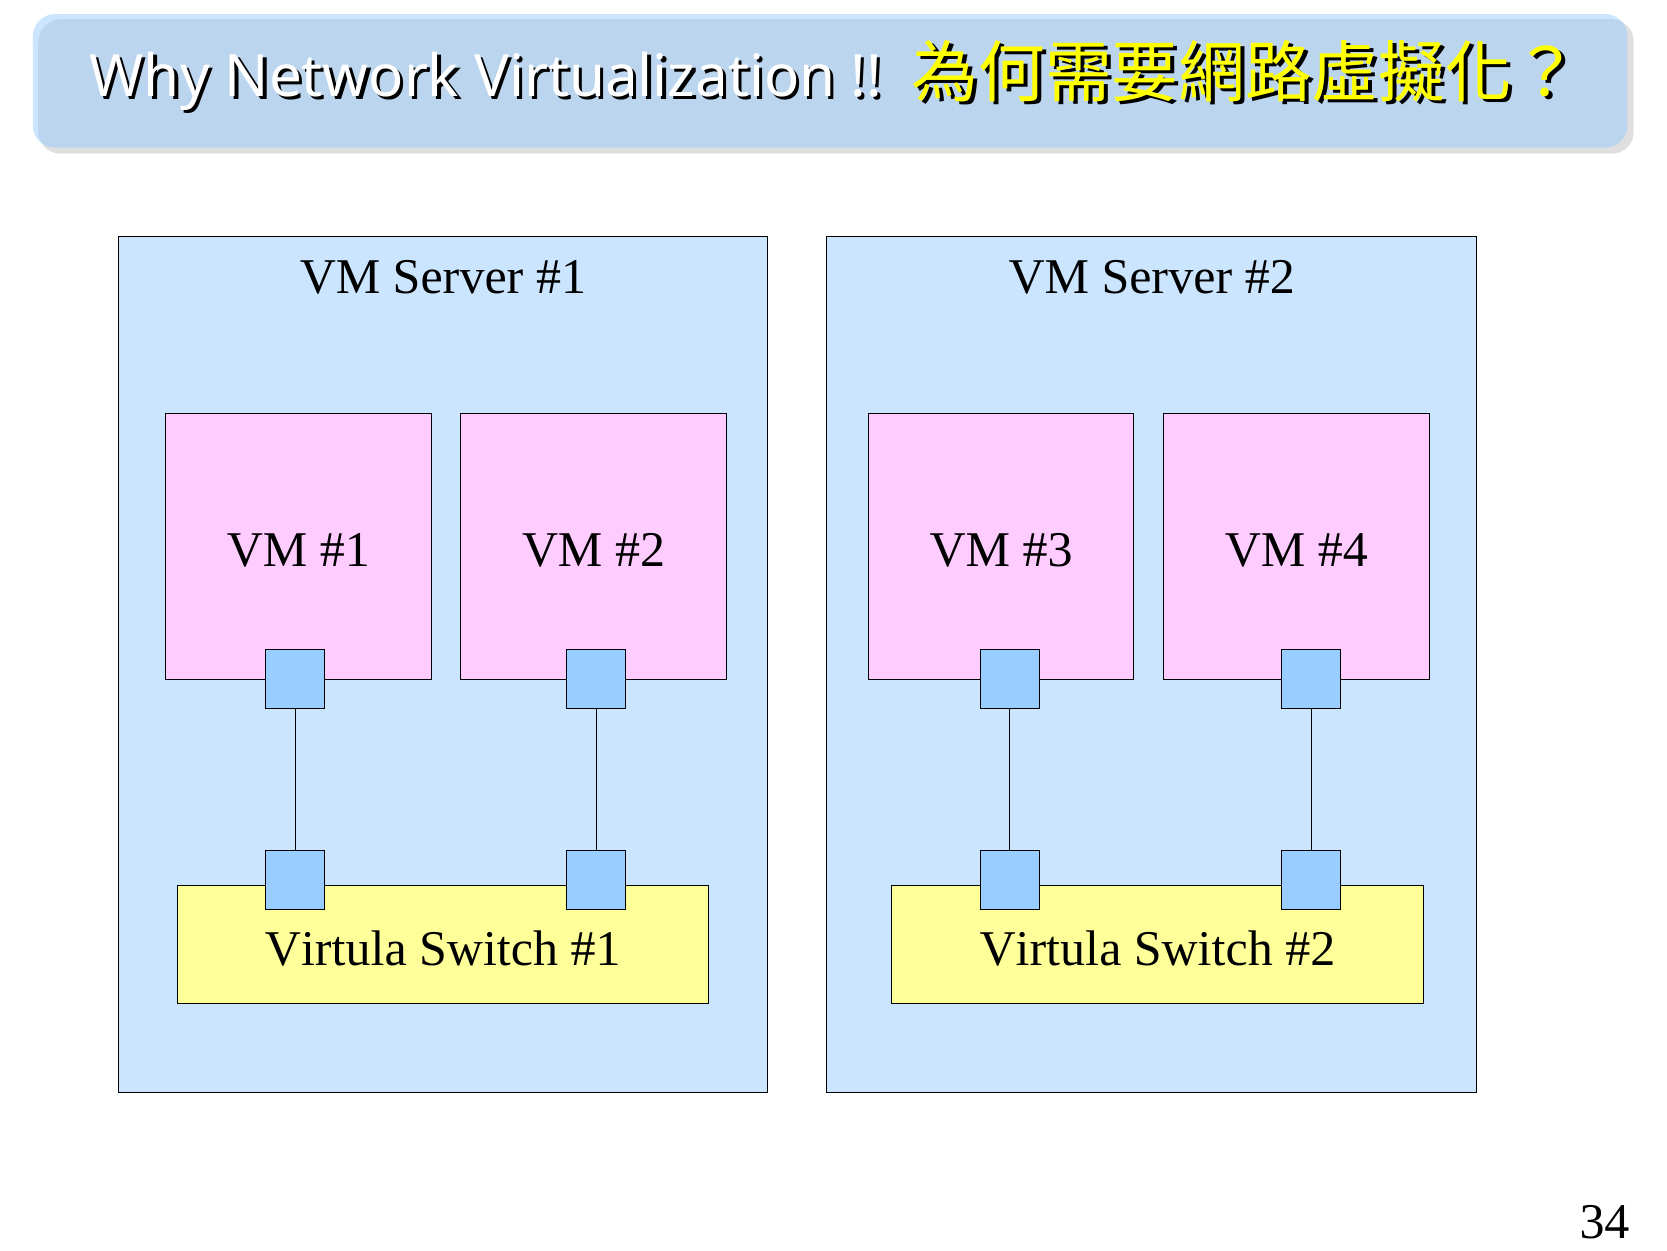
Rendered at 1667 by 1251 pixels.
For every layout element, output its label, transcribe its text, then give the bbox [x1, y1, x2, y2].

text_box VM #2 [460, 413, 727, 680]
text_box Virtula Switch #2 [891, 885, 1424, 1004]
text_box [980, 850, 1040, 910]
text_box VM #4 [1163, 413, 1430, 680]
text_box [566, 649, 626, 709]
text_box Why Network Virtualization !! 為何需要網路虛擬化？ [2, 0, 1667, 148]
text_box Virtula Switch #1 [177, 885, 709, 1004]
text_box [980, 649, 1040, 709]
text_box [265, 850, 325, 910]
text_box [566, 850, 626, 910]
text_box [1281, 850, 1341, 910]
text_box VM Server #1 [118, 236, 768, 1093]
text_box [265, 649, 325, 709]
text_box [1281, 649, 1341, 709]
text_box VM #3 [868, 413, 1134, 680]
text_box VM #1 [165, 413, 432, 680]
text_box VM Server #2 [826, 236, 1477, 1093]
